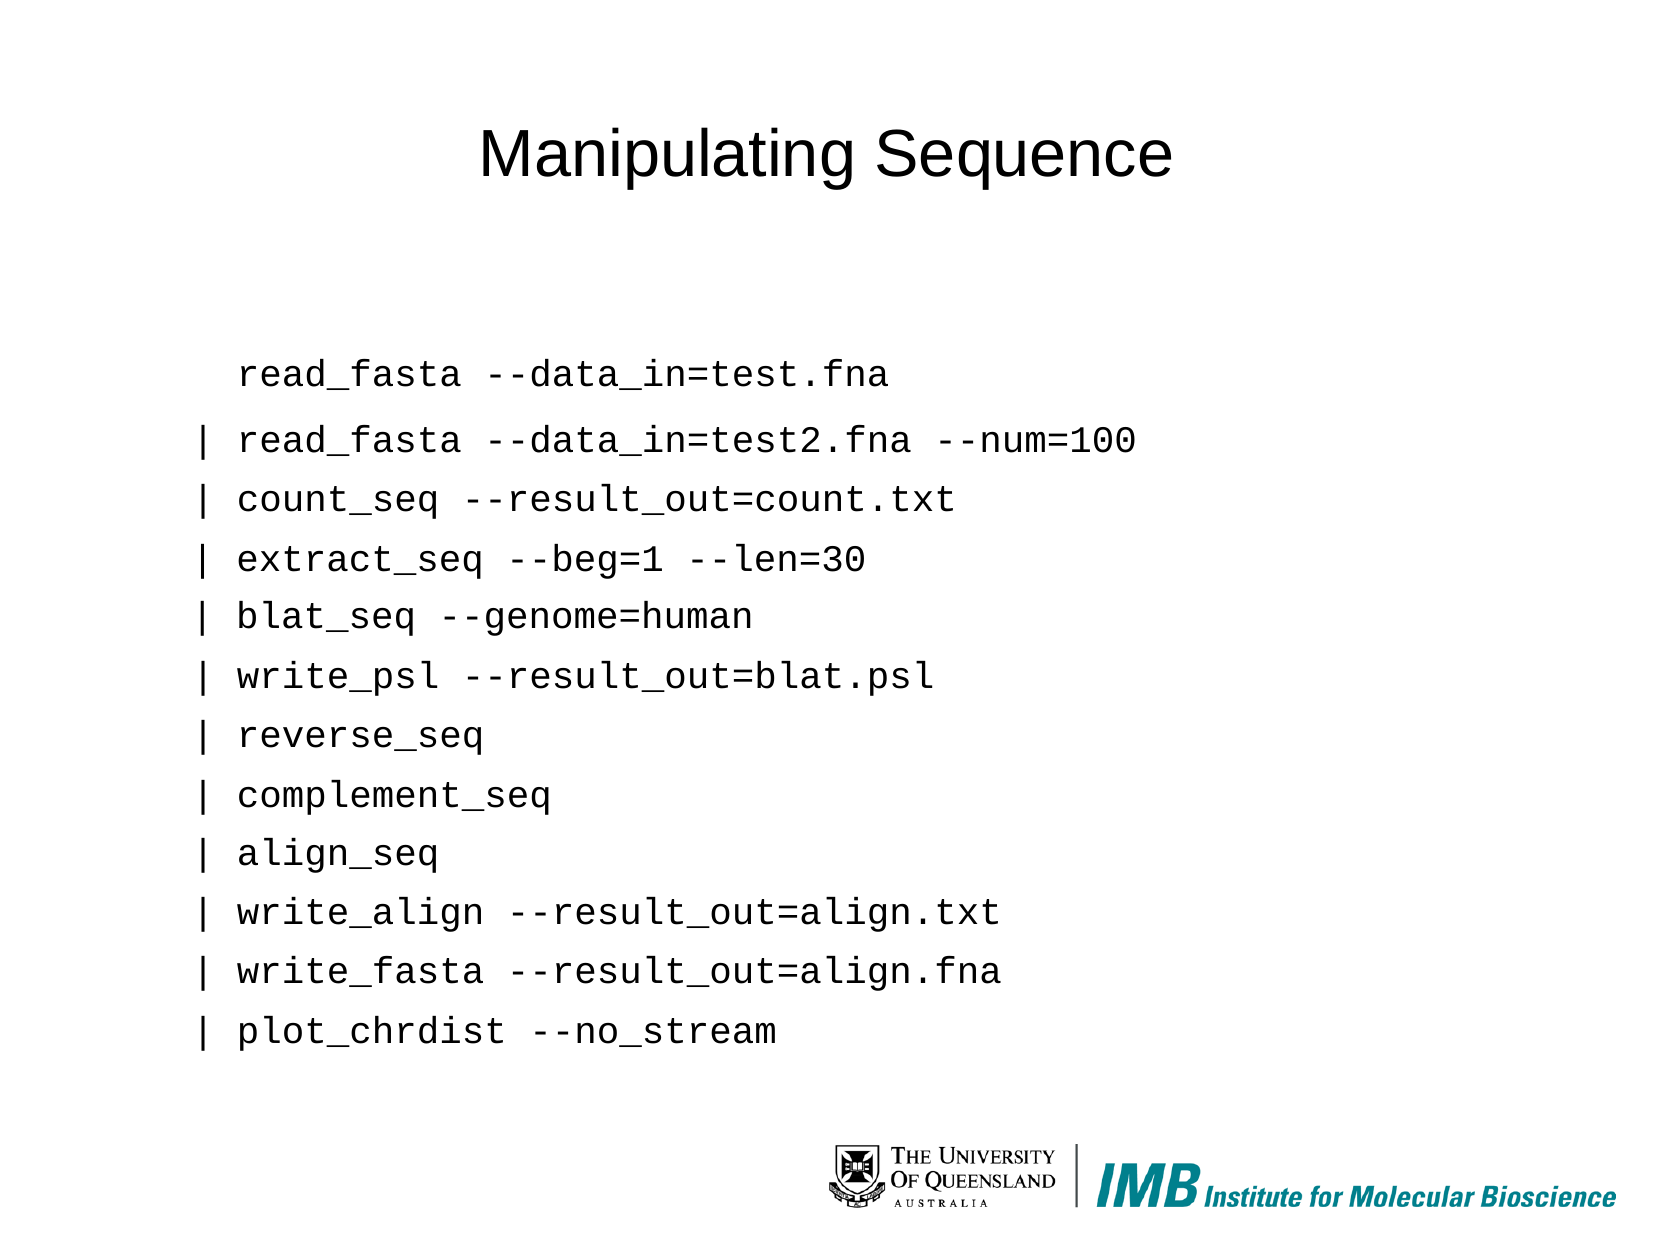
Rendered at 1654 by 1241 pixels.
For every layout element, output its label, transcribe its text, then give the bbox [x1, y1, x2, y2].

text_box | read_fasta --data_in=test2.fna --num=100 [177, 413, 1152, 471]
text_box | extract_seq --beg=1 --len=30 [176, 532, 882, 591]
text_box | write_align --result_out=align.txt [177, 885, 1017, 944]
text_box | complement_seq [177, 769, 567, 827]
title Manipulating Sequence [82, 56, 1571, 250]
text_box | reverse_seq [177, 708, 500, 767]
picture [826, 1142, 1618, 1211]
text_box | write_psl --result_out=blat.psl [177, 649, 950, 708]
text_box | count_seq --result_out=count.txt [177, 472, 972, 531]
text_box | blat_seq --genome=human [176, 590, 769, 648]
text_box | write_fasta --result_out=align.fna [177, 944, 1017, 1003]
text_box read_fasta --data_in=test.fna [177, 347, 905, 406]
text_box | plot_chrdist --no_stream [177, 1005, 792, 1063]
text_box | align_seq [177, 826, 455, 885]
